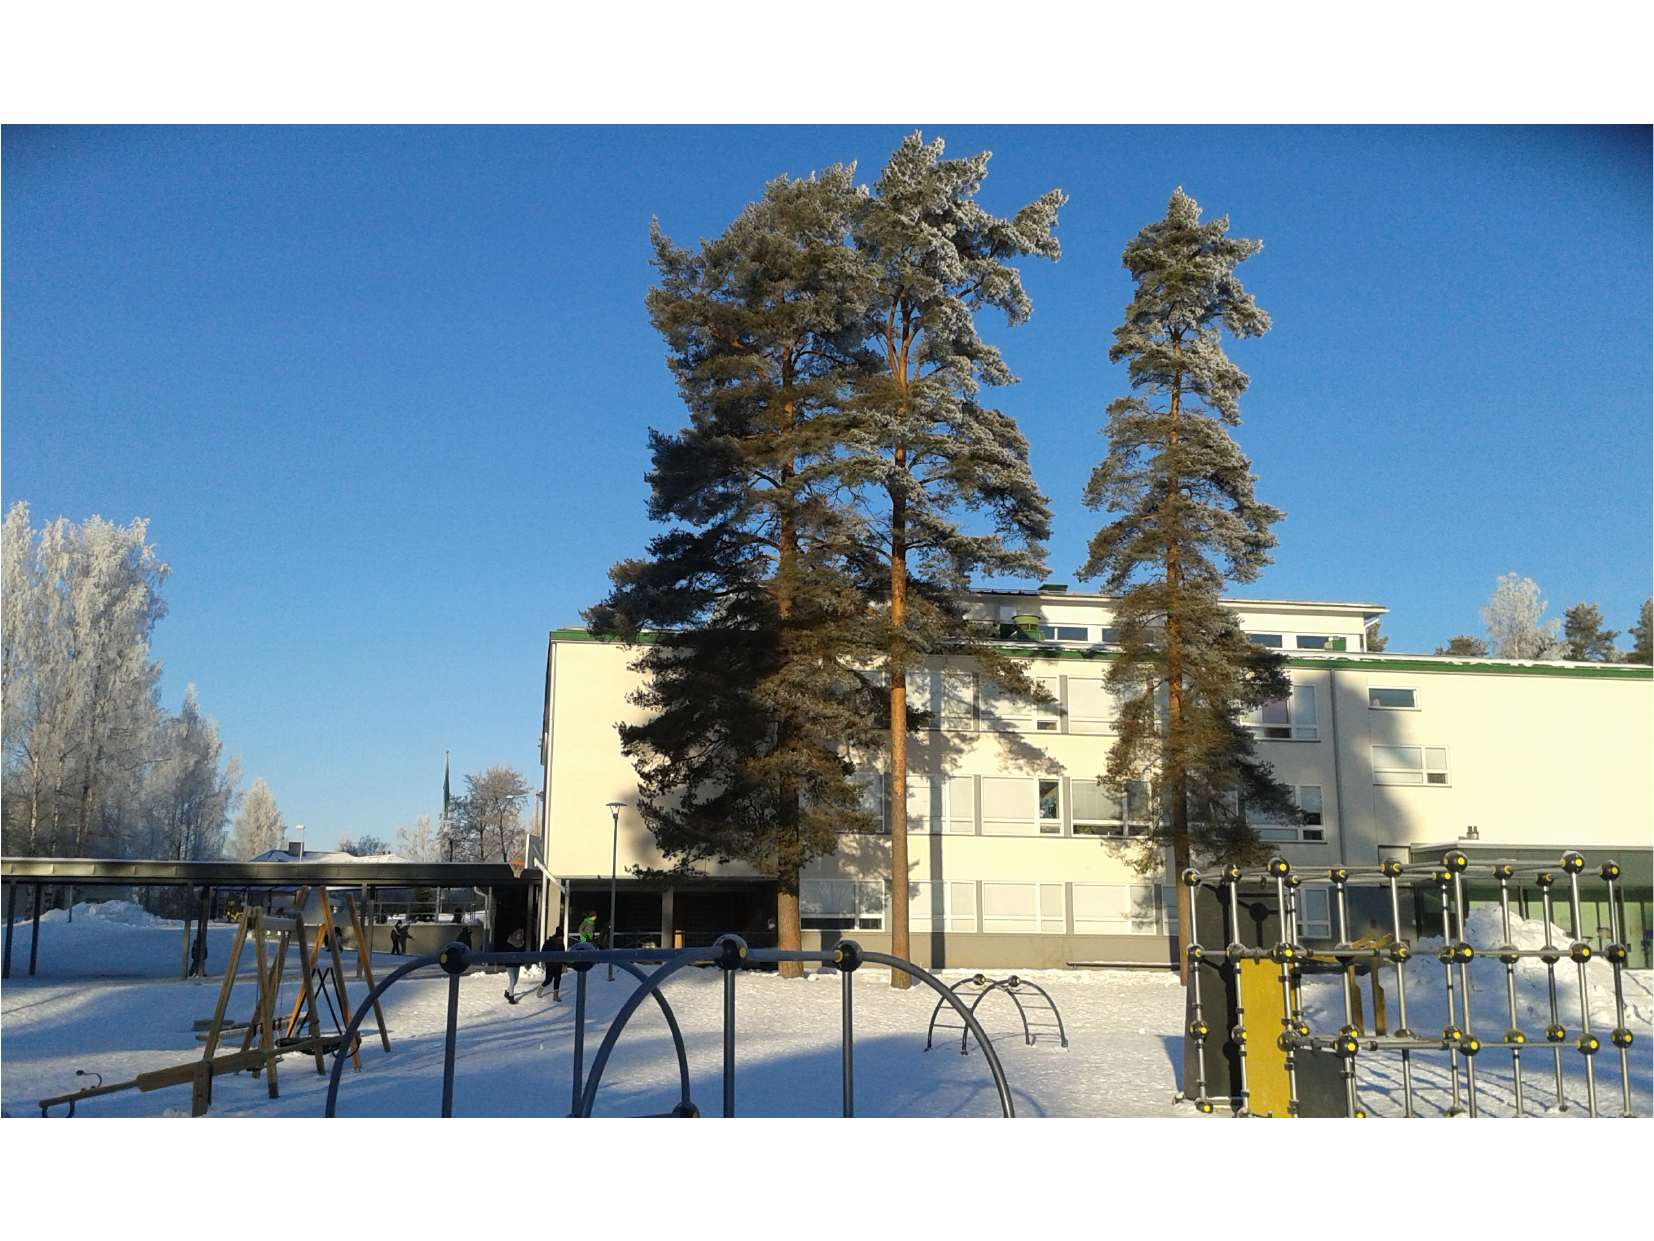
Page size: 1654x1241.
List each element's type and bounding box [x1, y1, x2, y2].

picture [1, 124, 1654, 1118]
